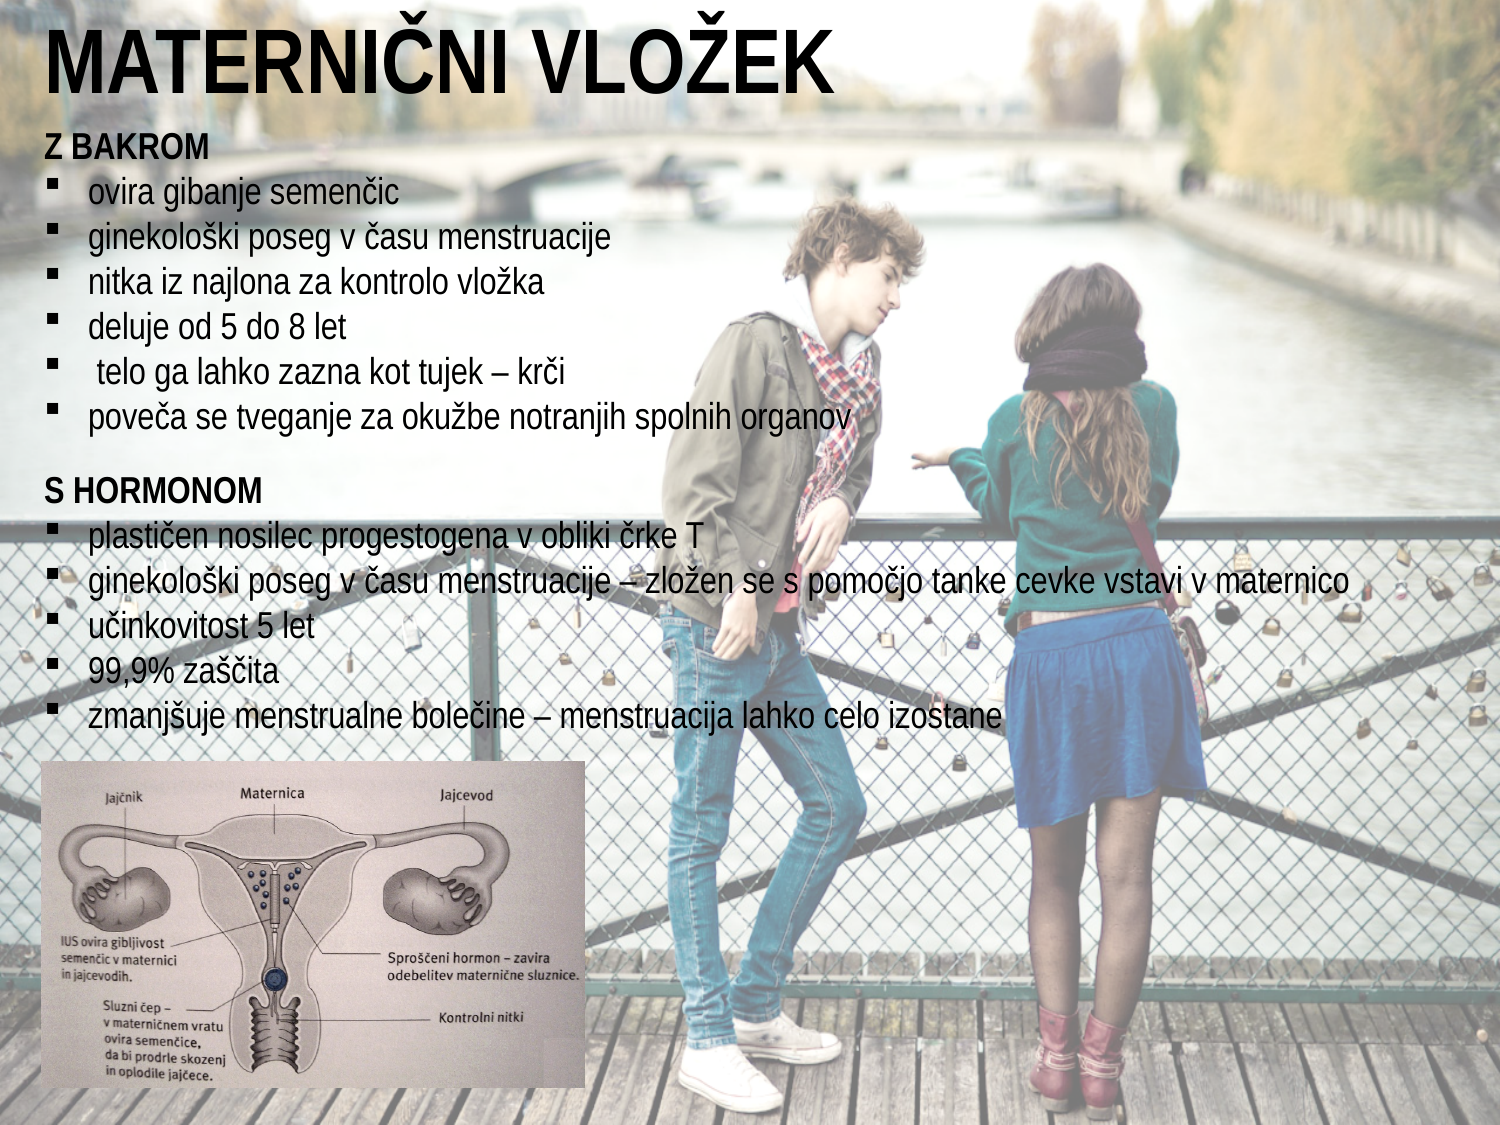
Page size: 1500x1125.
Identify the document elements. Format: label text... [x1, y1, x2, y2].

text_box Z BAKROM ovira gibanje semenčic ginekološki poseg v času menstruacije nitka iz najlona za kontrolo vložka deluje od 5 do 8 let telo ga lahko zazna kot tujek – krči poveča se tveganje za okužbe notranjih spolnih organov S HORMONOM plastičen nosilec progestogena v obliki črke T ginekološki poseg v času menstruacije – zložen se s pomočjo tanke cevke vstavi v maternico učinkovitost 5 let 99,9% zaščita zmanjšuje menstrualne bolečine – menstruacija lahko celo izostane [29, 101, 1471, 824]
title MATERNIČNI VLOŽEK [29, 0, 1471, 101]
picture [0, 0, 1500, 1125]
